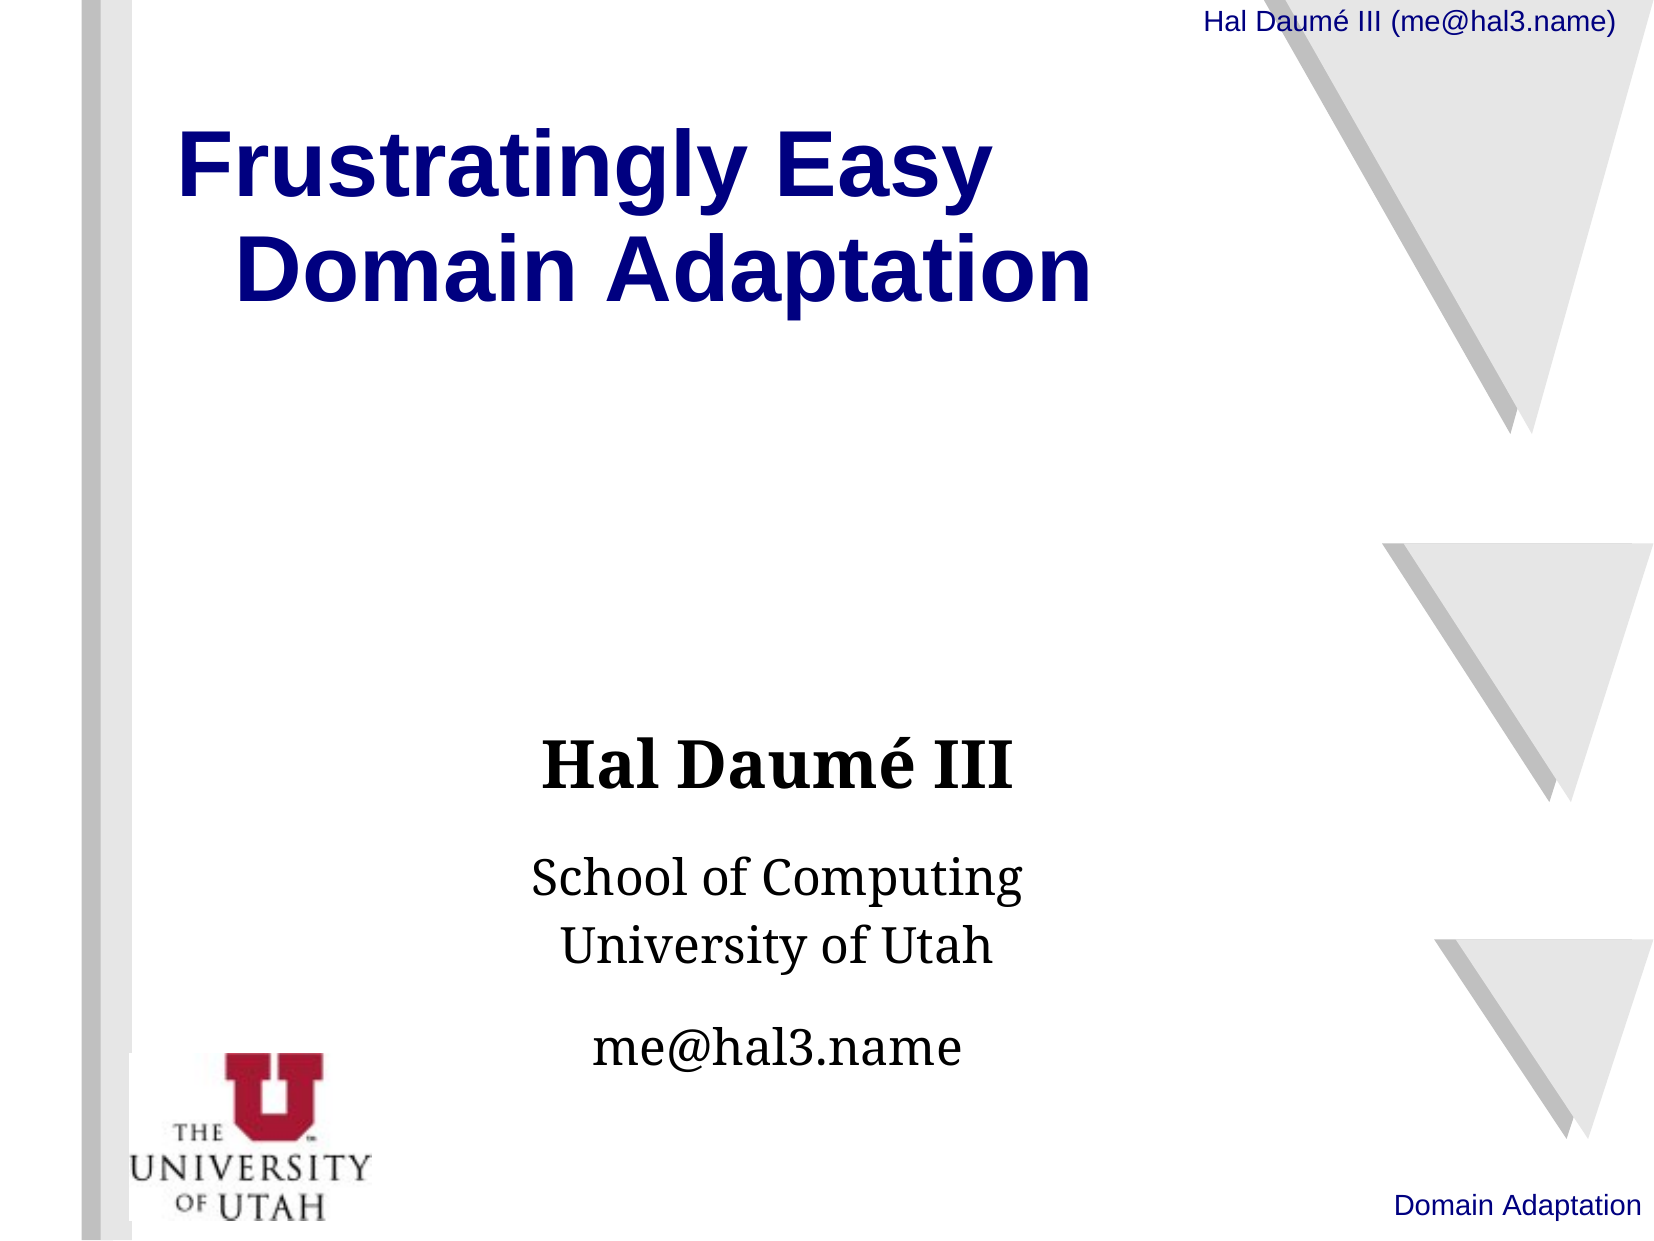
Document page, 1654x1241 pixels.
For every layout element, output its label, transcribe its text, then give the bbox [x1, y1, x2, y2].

picture [129, 1053, 372, 1221]
subtitle Hal Daumé III School of Computing University of Utah me@hal3.name [180, 670, 1375, 1127]
title Frustratingly Easy Domain Adaptation [176, 38, 1379, 395]
